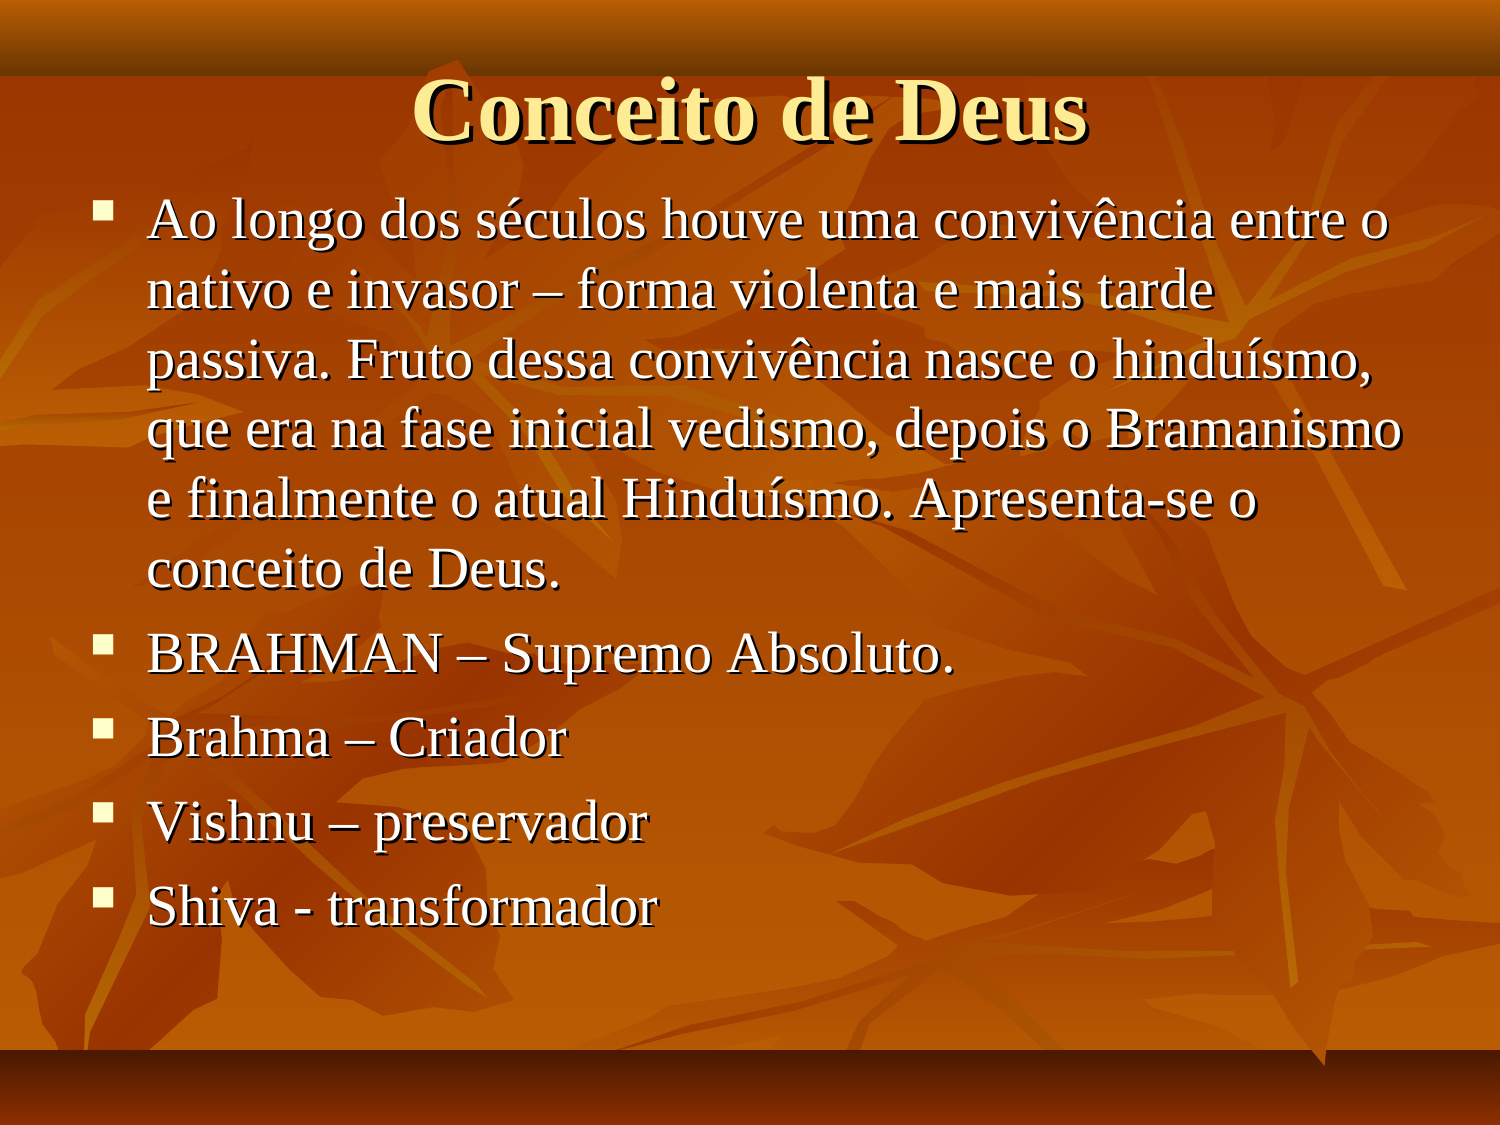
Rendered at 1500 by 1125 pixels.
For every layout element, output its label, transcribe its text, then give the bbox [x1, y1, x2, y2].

list Ao longo dos séculos houve uma convivência entre o nativo e invasor – forma violenta e mais tarde passiva. Fruto dessa convivência nasce o hinduísmo, que era na fase inicial vedismo, depois o Bramanismo e finalmente o atual Hinduísmo. Apresenta-se o conceito de Deus. BRAHMAN – Supremo Absoluto. Brahma – Criador Vishnu – preservador Shiva - transformador [75, 172, 1426, 1125]
title Conceito de Deus [75, 40, 1426, 166]
